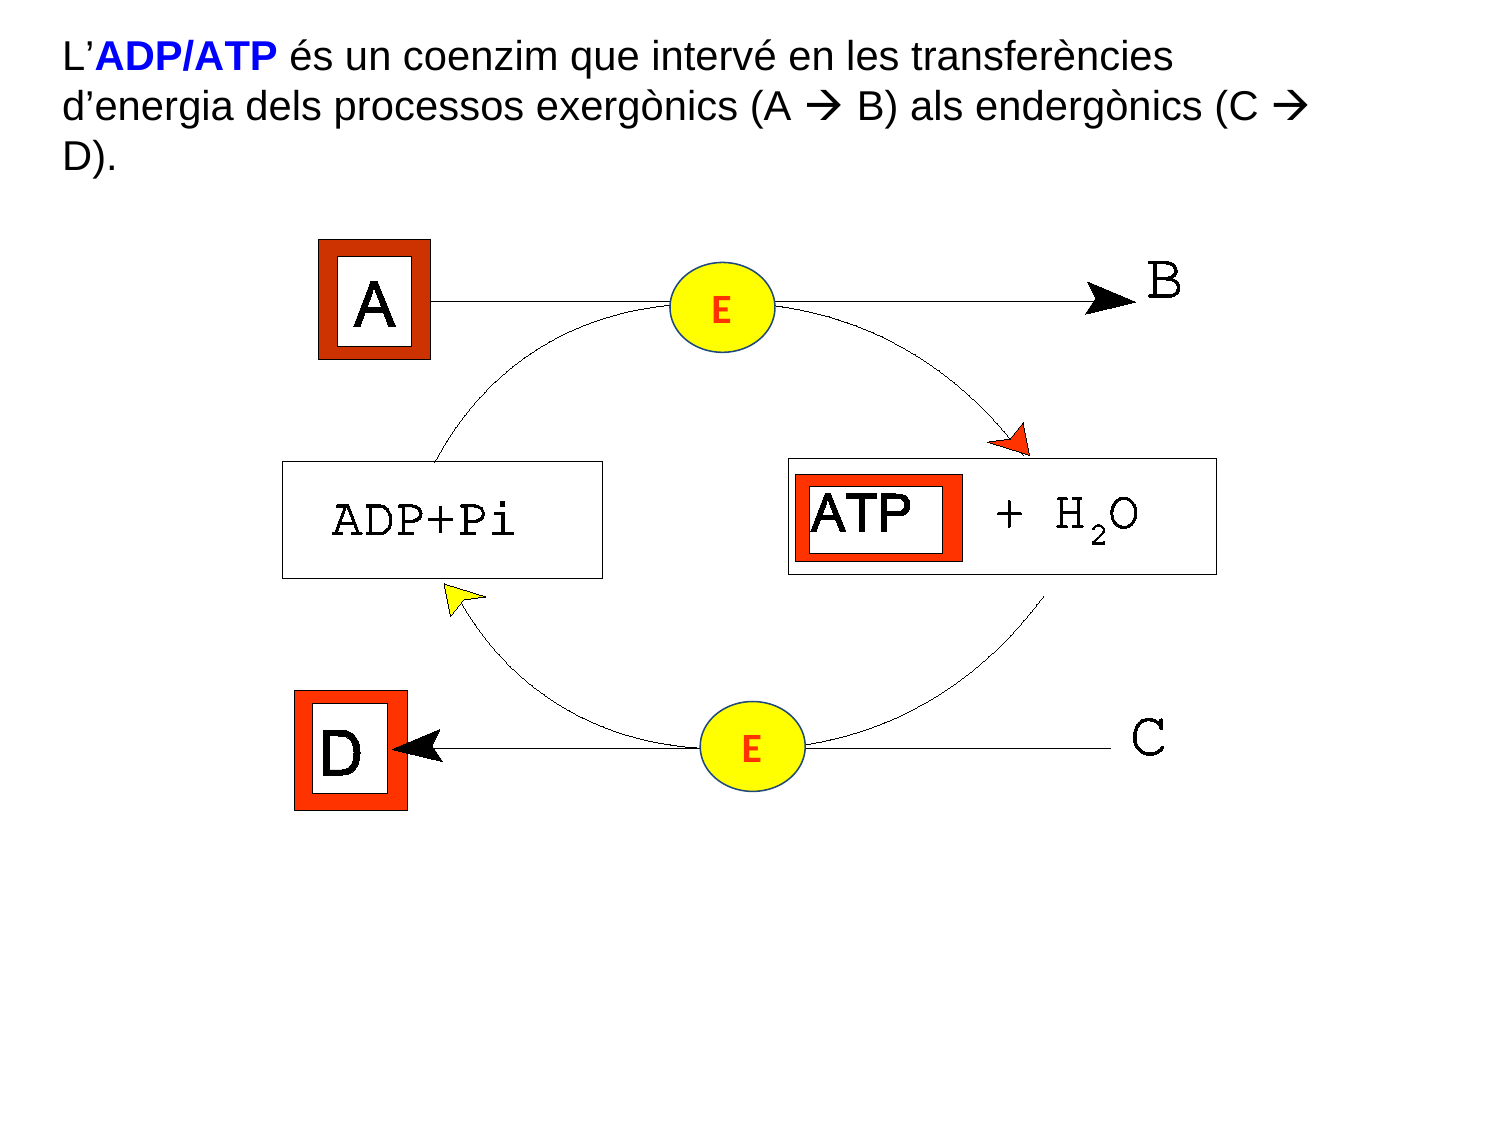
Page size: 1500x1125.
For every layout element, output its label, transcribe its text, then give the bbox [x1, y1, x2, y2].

text_box [795, 474, 963, 562]
text_box [1148, 261, 1180, 297]
text_box E [726, 713, 777, 779]
text_box [461, 505, 483, 534]
text_box [1133, 718, 1164, 756]
text_box [398, 504, 421, 534]
text_box [987, 422, 1030, 456]
text_box [997, 500, 1022, 528]
text_box [669, 262, 775, 353]
text_box [333, 505, 361, 534]
text_box [318, 239, 431, 360]
text_box [428, 506, 453, 533]
text_box [1056, 497, 1084, 528]
text_box [367, 505, 391, 534]
text_box [1110, 497, 1137, 528]
text_box L’ADP/ATP és un coenzim que intervé en les transferències d’energia dels processos exergònics (A  B) als endergònics (C  D). [47, 20, 1373, 187]
text_box [700, 701, 806, 792]
text_box [294, 690, 443, 811]
text_box [493, 513, 513, 534]
text_box E [696, 274, 747, 340]
text_box [1085, 282, 1136, 315]
text_box [444, 583, 486, 617]
text_box [1092, 524, 1105, 545]
